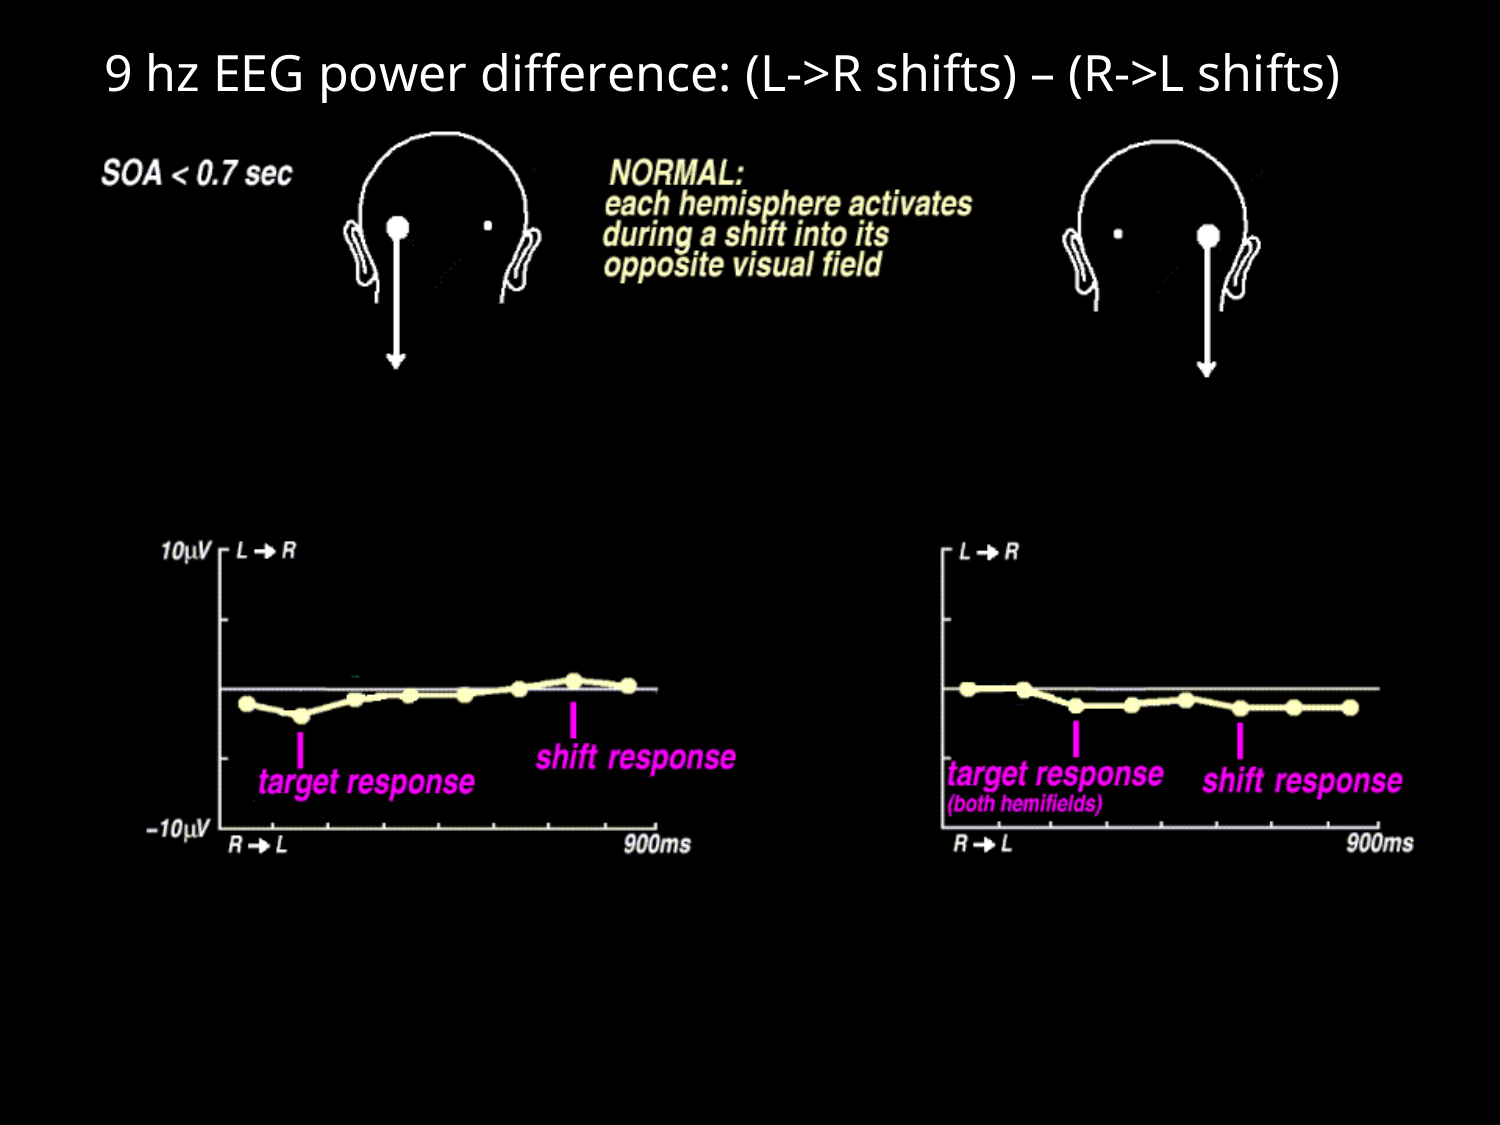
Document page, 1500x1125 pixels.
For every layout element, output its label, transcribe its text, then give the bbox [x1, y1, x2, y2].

picture [0, 0, 1500, 1125]
text_box 9 hz EEG power difference: (L->R shifts) – (R->L shifts) [89, 17, 1403, 143]
